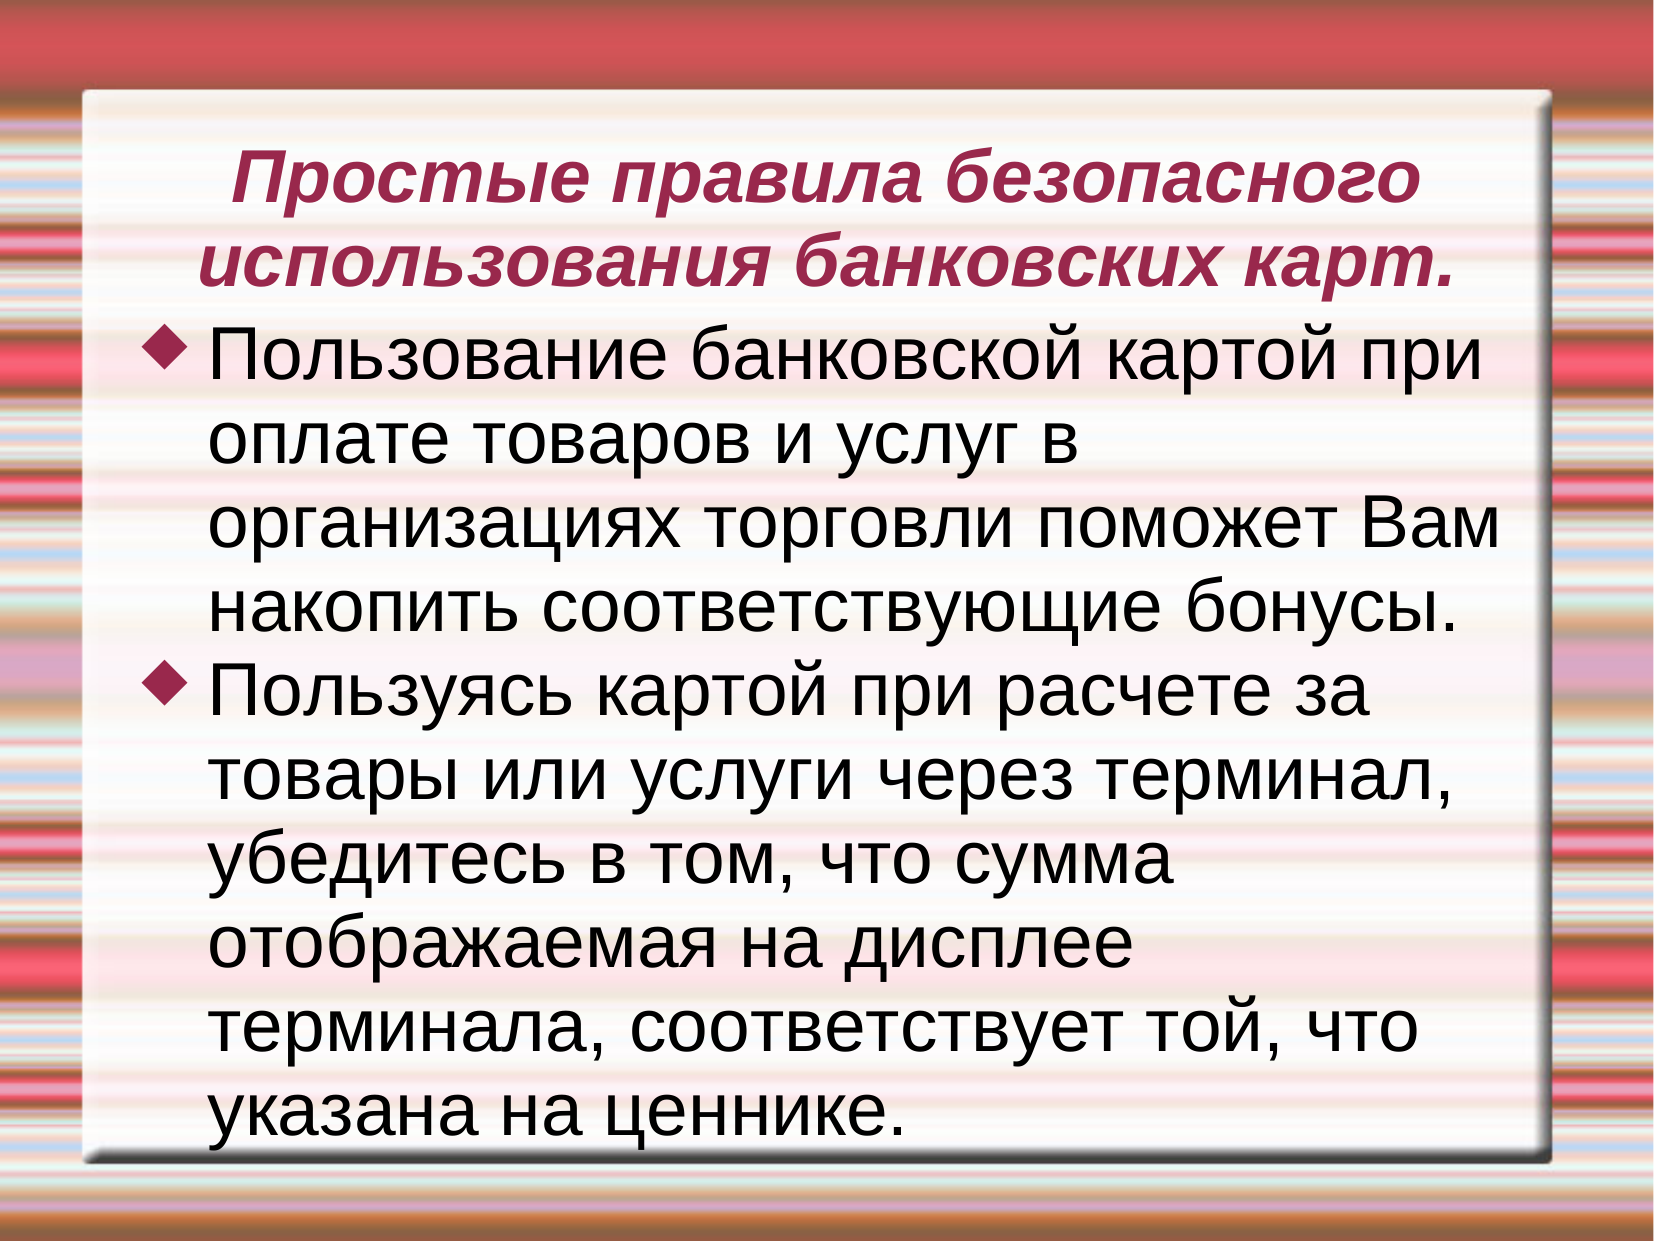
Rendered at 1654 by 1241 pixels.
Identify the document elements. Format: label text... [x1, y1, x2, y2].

picture [0, 0, 1654, 1241]
title Простые правила безопасного использования банковских карт. [121, 92, 1534, 345]
list Пользование банковской картой при оплате товаров и услуг в организациях торговли поможет Вам накопить соответствующие бонусы. Пользуясь картой при расчете за товары или услуги через терминал, убедитесь в том, что сумма отображаемая на дисплее терминала, соответствует той, что указана на ценнике. [124, 311, 1506, 1194]
